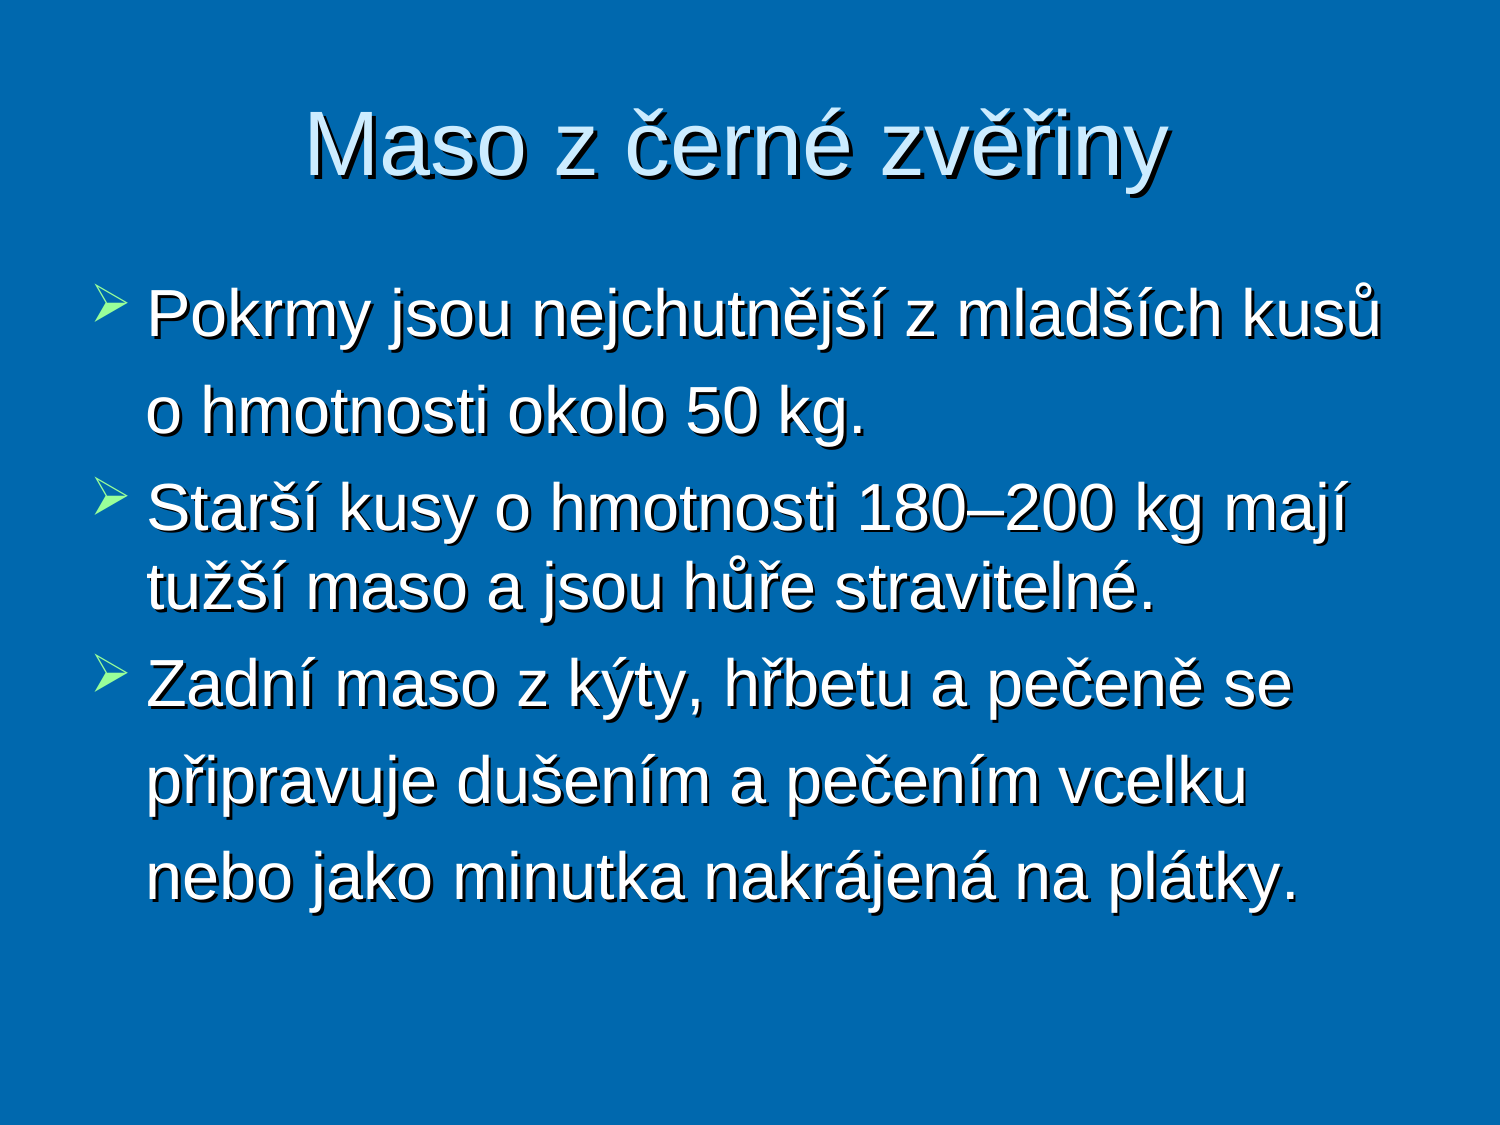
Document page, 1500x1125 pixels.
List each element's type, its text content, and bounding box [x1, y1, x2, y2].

list Pokrmy jsou nejchutnější z mladších kusů o hmotnosti okolo 50 kg. Starší kusy o hmotnosti 180–200 kg mají tužší maso a jsou hůře stravitelné. Zadní maso z kýty, hřbetu a pečeně se připravuje dušením a pečením vcelku nebo jako minutka nakrájená na plátky. [75, 262, 1426, 1006]
title Maso z černé zvěřiny [75, 45, 1426, 233]
